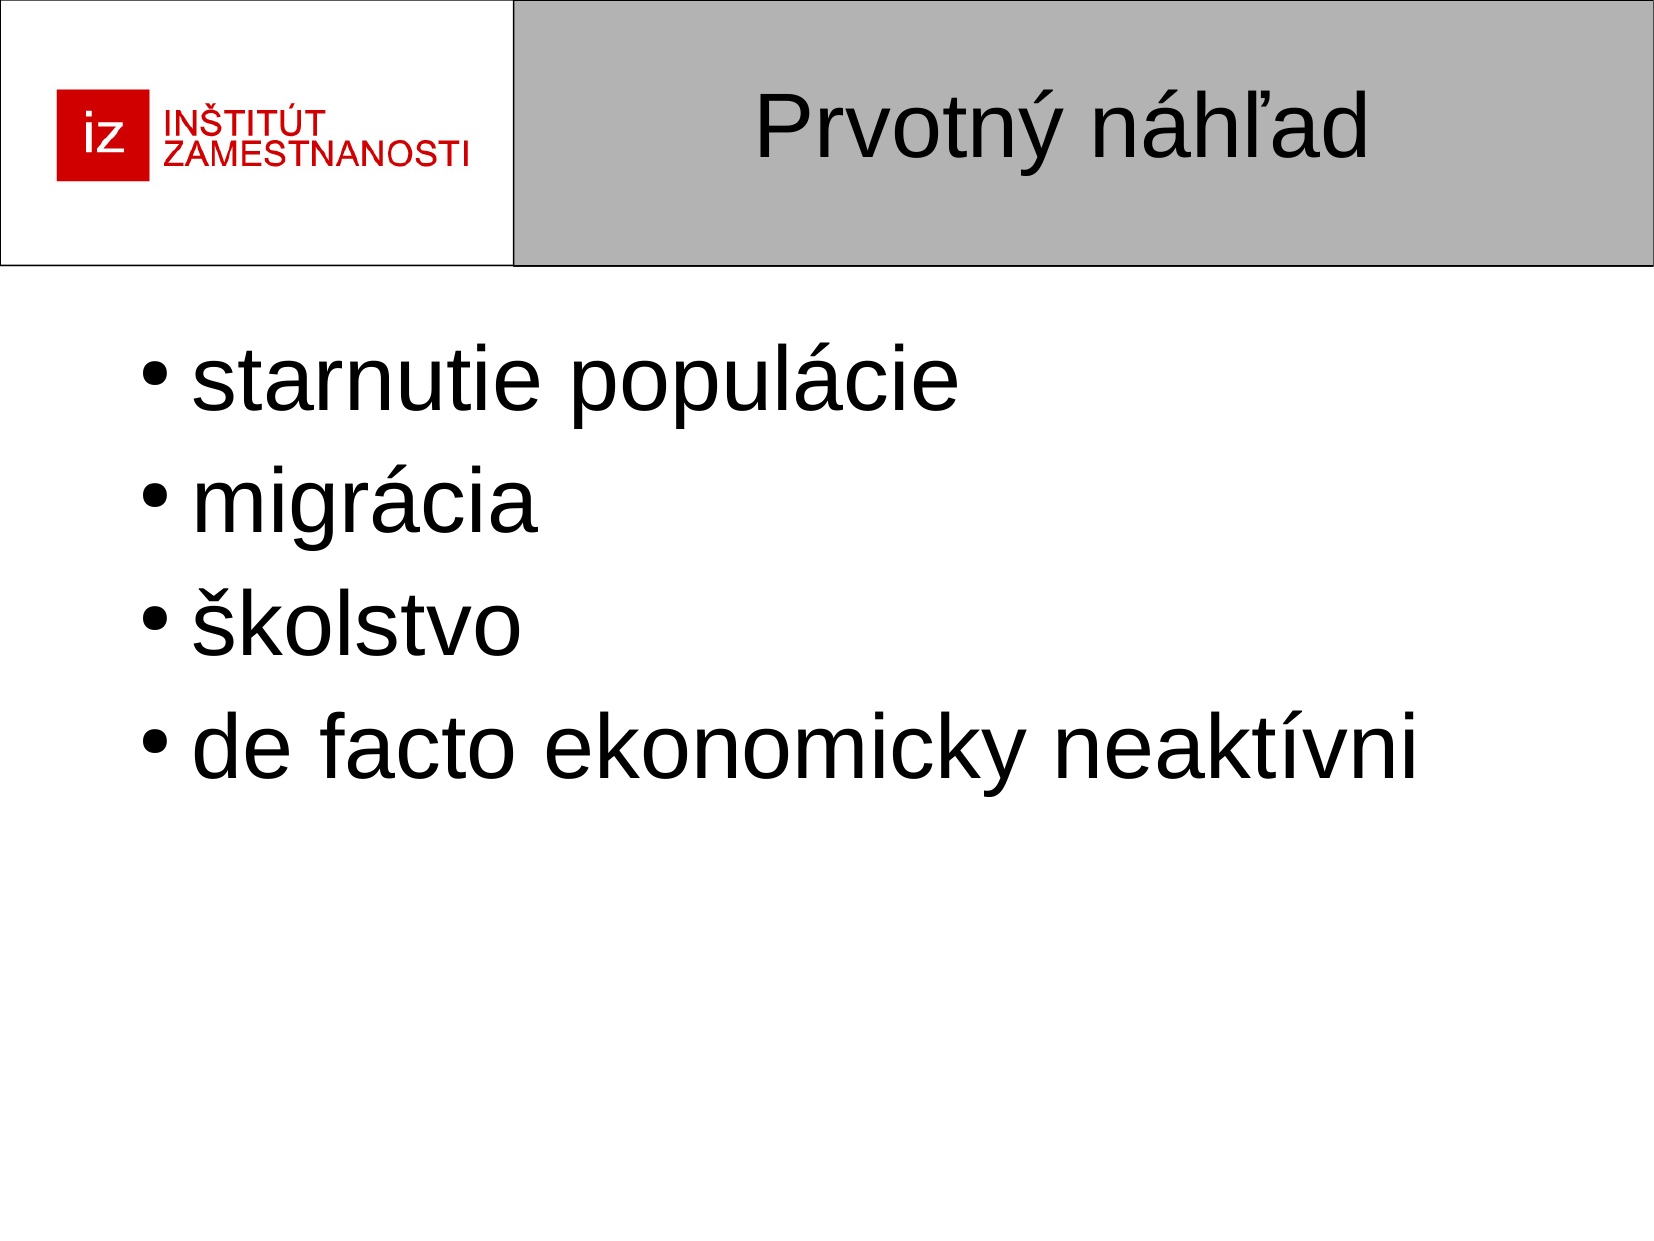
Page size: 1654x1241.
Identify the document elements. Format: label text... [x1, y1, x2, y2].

picture [5, 8, 513, 257]
list starnutie populácie migrácia školstvo de facto ekonomicky neaktívni [121, 344, 1534, 1127]
text_box [0, 0, 1654, 266]
title Prvotný náhľad [561, 29, 1565, 237]
